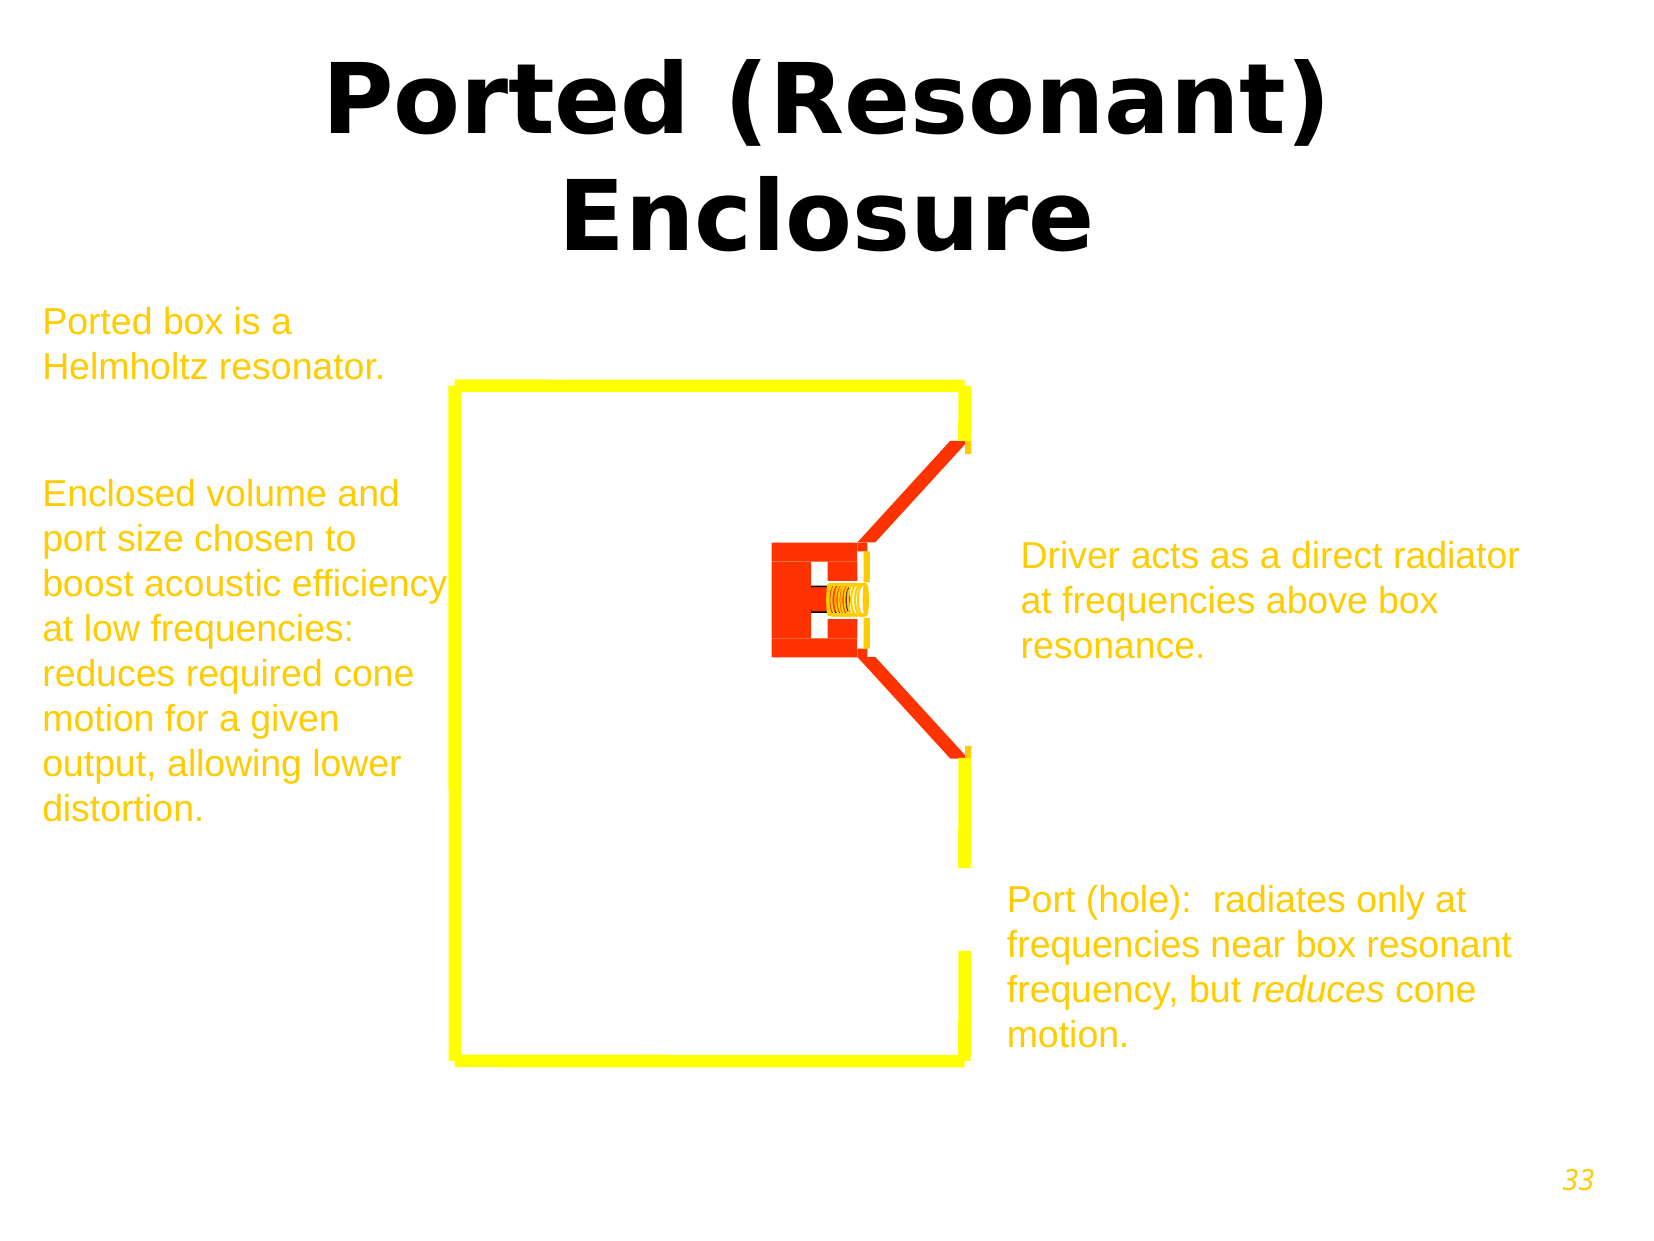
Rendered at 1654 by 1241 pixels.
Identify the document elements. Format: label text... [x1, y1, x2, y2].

text_box [867, 583, 876, 617]
text_box Port (hole): radiates only at frequencies near box resonant frequency, but reduces cone motion. [992, 867, 1530, 1063]
title Ported (Resonant) Enclosure [82, 49, 1571, 257]
slide_number <skaitlis> [1339, 1153, 1610, 1241]
text_box Ported box is a Helmholtz resonator. Enclosed volume and port size chosen to boost acoustic efficiency at low frequencies: reduces required cone motion for a given output, allowing lower distortion. [27, 289, 469, 837]
text_box Driver acts as a direct radiator at frequencies above box resonance. [1005, 523, 1544, 674]
text_box [771, 440, 965, 759]
